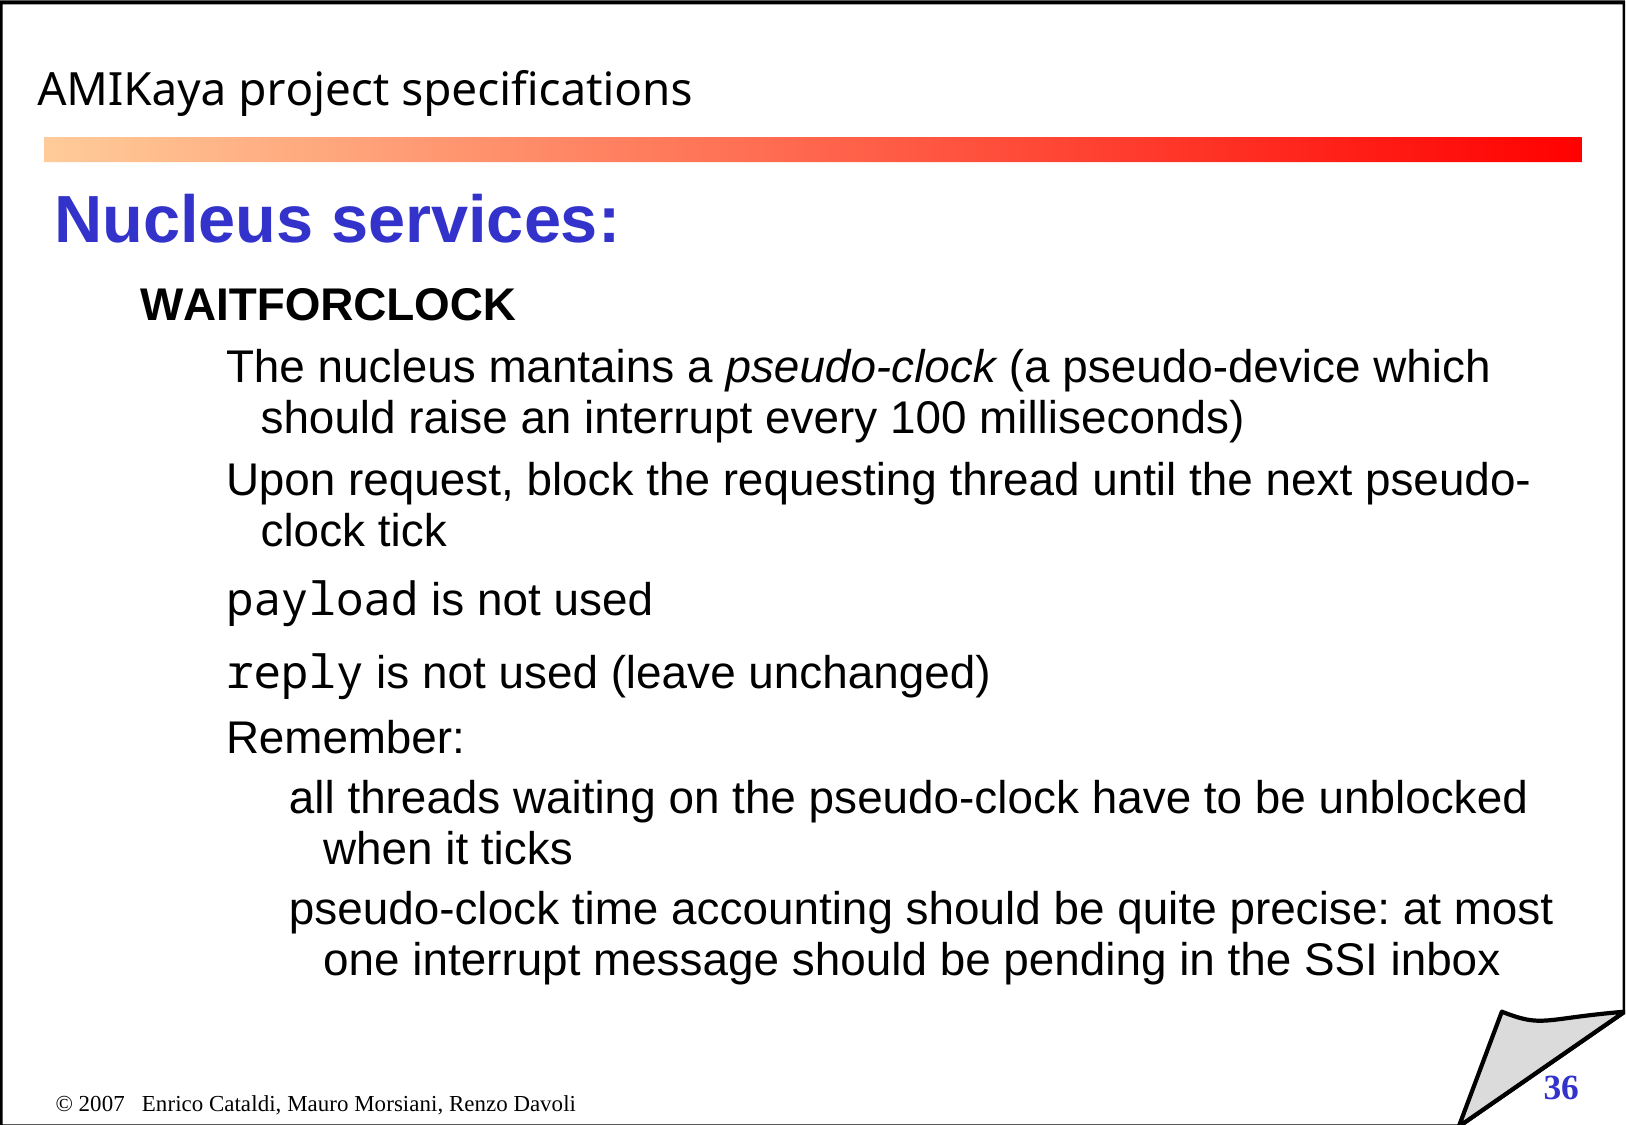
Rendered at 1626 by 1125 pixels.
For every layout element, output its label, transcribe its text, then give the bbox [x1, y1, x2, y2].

title AMIKaya project specifications [37, 44, 1587, 131]
list Nucleus services: WAITFORCLOCK The nucleus mantains a pseudo-clock (a pseudo-device which should raise an interrupt every 100 milliseconds) Upon request, block the requesting thread until the next pseudo-clock tick payload is not used reply is not used (leave unchanged) Remember: all threads waiting on the pseudo-clock have to be unblocked when it ticks pseudo-clock time accounting should be quite precise: at most one interrupt message should be pending in the SSI inbox [54, 187, 1571, 1095]
